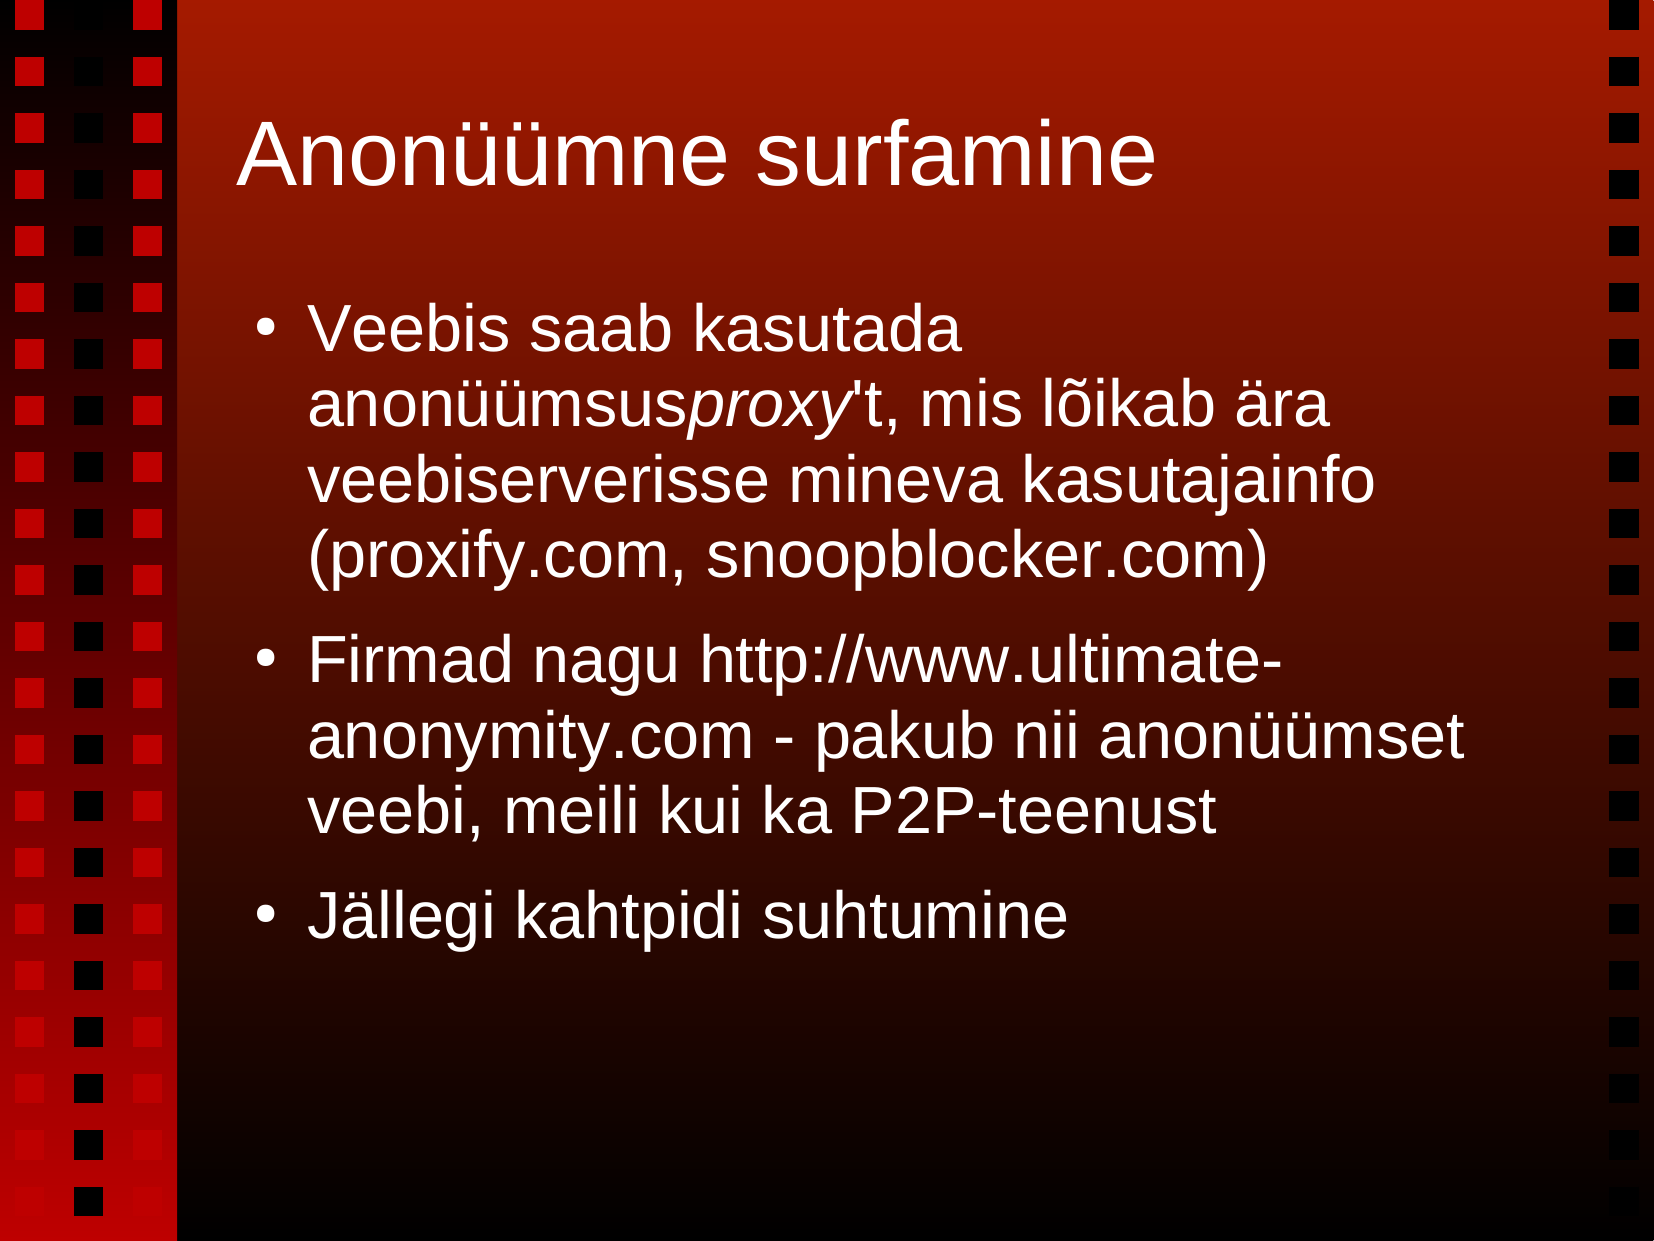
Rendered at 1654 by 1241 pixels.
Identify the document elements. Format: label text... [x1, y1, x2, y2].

list Veebis saab kasutada anonüümsusproxy't, mis lõikab ära veebiserverisse mineva kasutajainfo (proxify.com, snoopblocker.com) Firmad nagu http://www.ultimate-anonymity.com - pakub nii anonüümset veebi, meili kui ka P2P-teenust Jällegi kahtpidi suhtumine [236, 290, 1571, 1109]
title Anonüümne surfamine [236, 49, 1571, 257]
